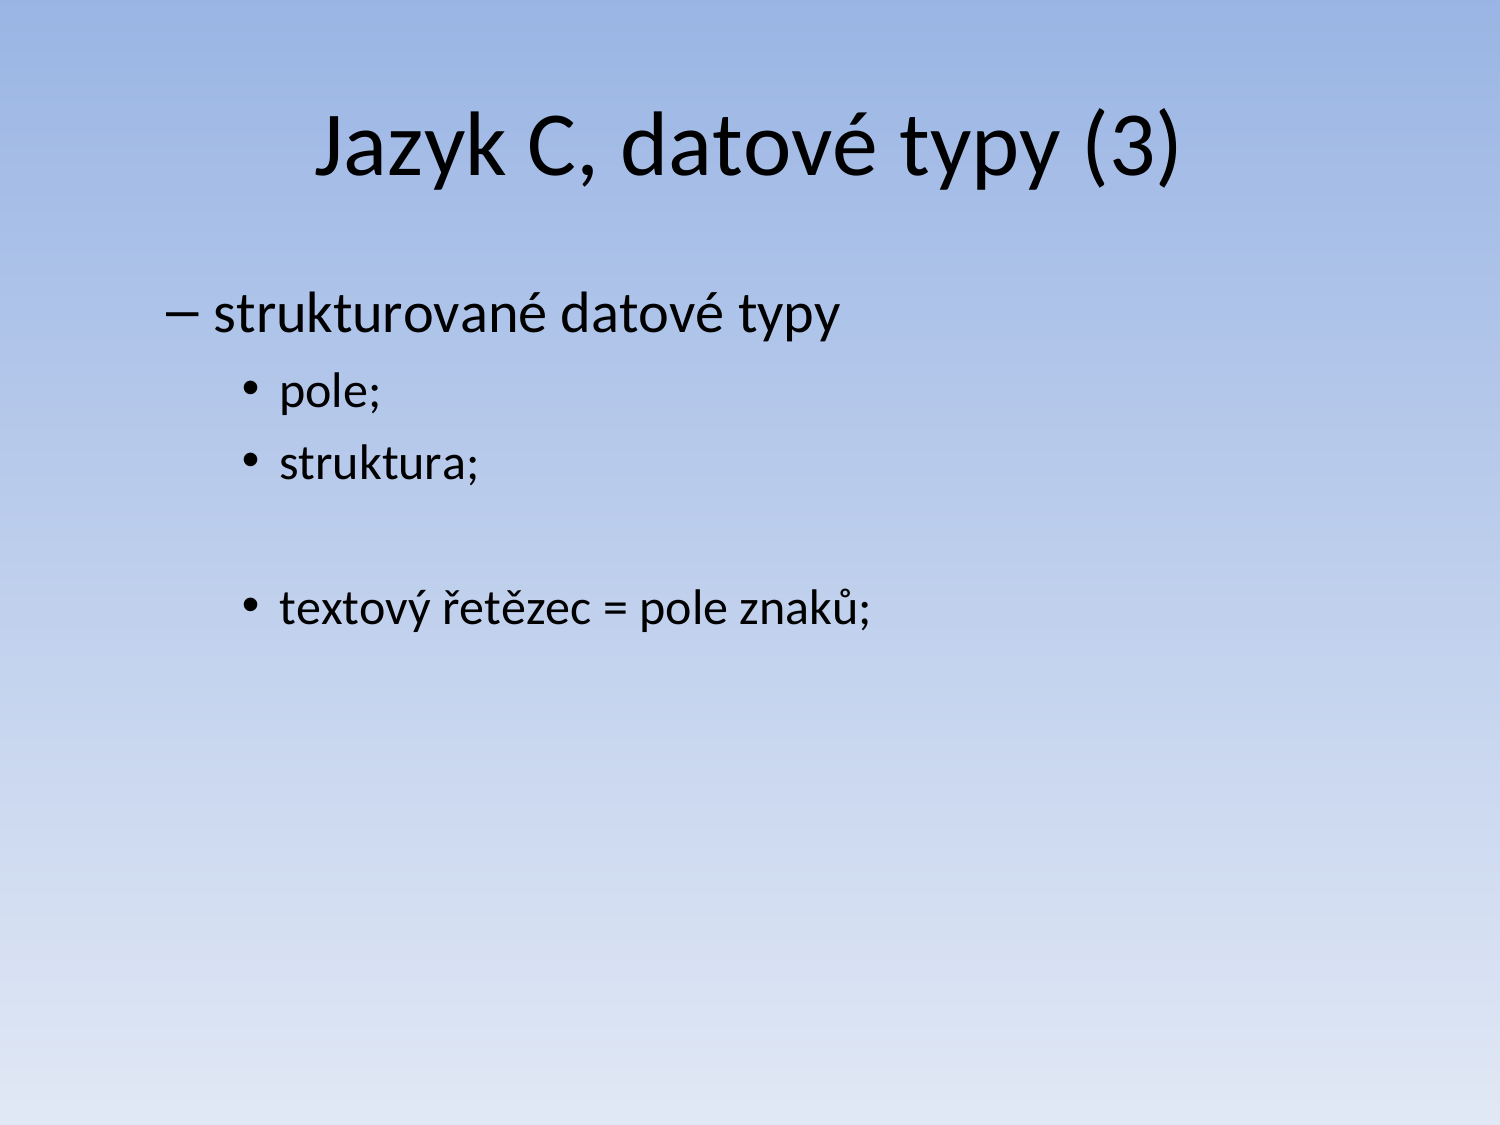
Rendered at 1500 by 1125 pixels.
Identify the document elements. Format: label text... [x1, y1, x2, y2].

title Jazyk C, datové typy (3) [75, 45, 1426, 233]
list strukturované datové typy pole; struktura; textový řetězec = pole znaků; [76, 267, 1427, 1010]
